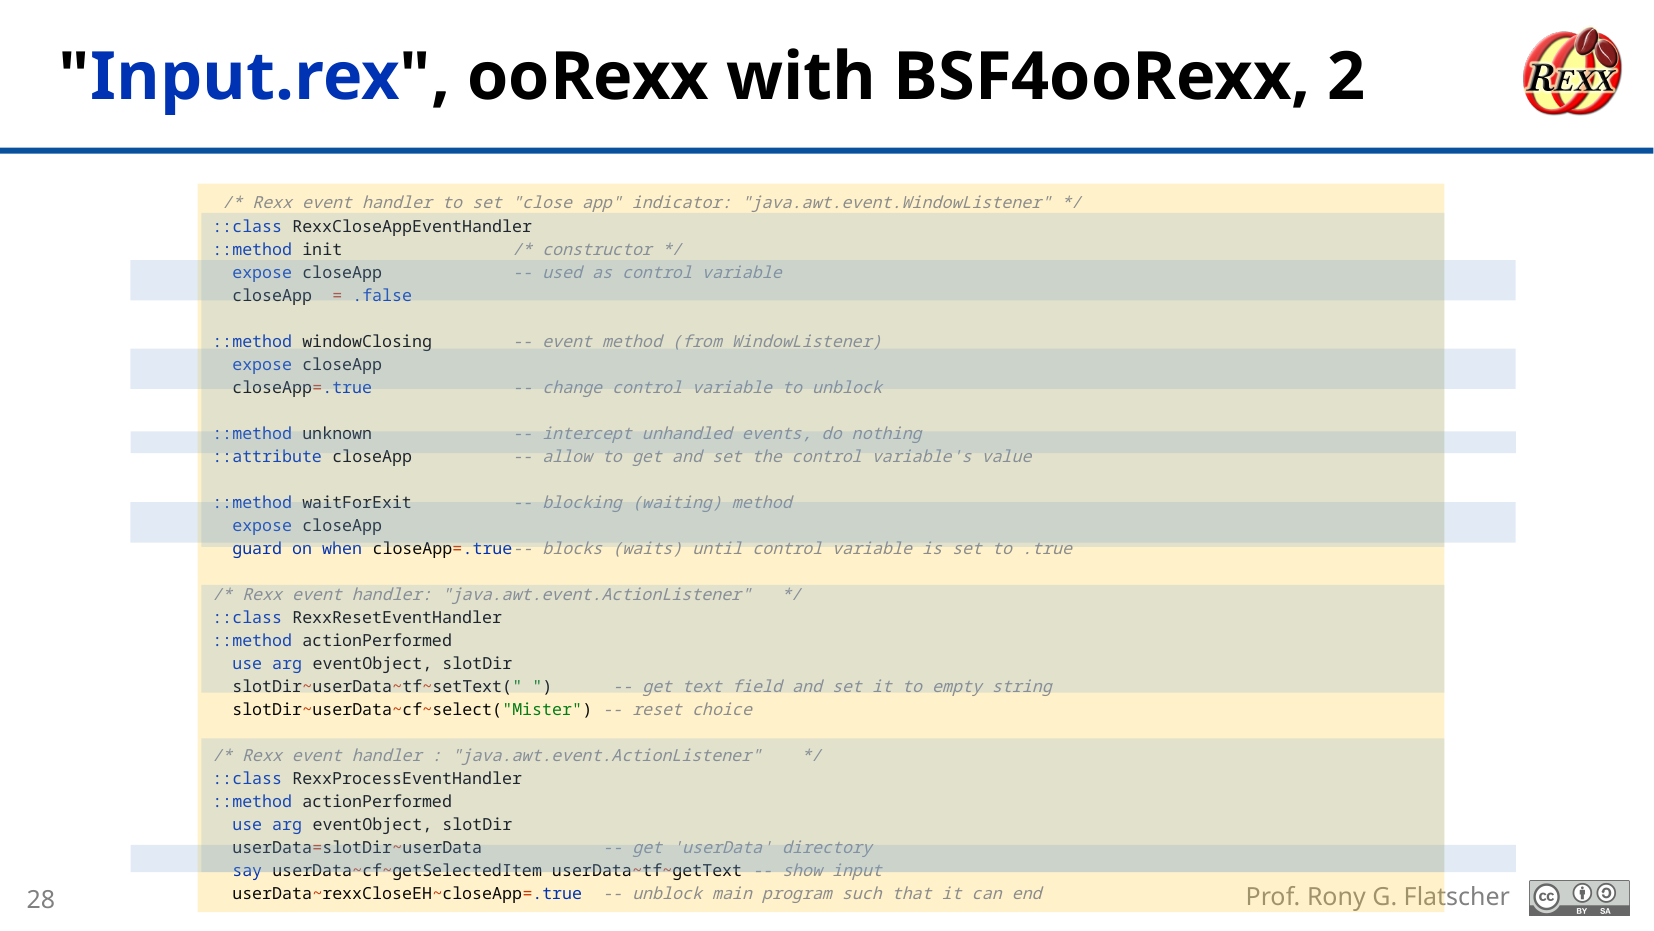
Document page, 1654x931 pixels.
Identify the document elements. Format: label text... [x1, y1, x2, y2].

text_box [201, 584, 1445, 693]
text_box /* Rexx event handler to set "close app" indicator: "java.awt.event.WindowListener" */ ::class RexxCloseAppEventHandler ::method init /* constructor */ expose closeApp -- used as control variable closeApp = .false ::method windowClosing -- event method (from WindowListener) expose closeApp closeApp=.true -- change control variable to unblock ::method unknown -- intercept unhandled events, do nothing ::attribute closeApp -- allow to get and set the control variable's value ::method waitForExit -- blocking (waiting) method expose closeApp guard on when closeApp=.true-- blocks (waits) until control variable is set to .true /* Rexx event handler: "java.awt.event.ActionListener" */ ::class RexxResetEventHandler ::method actionPerformed use arg eventObject, slotDir slotDir~userData~tf~setText(" ") -- get text field and set it to empty string slotDir~userData~cf~select("Mister") -- reset choice /* Rexx event handler : "java.awt.event.ActionListener" */ ::class RexxProcessEventHandler ::method actionPerformed use arg eventObject, slotDir userData=slotDir~userData -- get 'userData' directory say userData~cf~getSelectedItem userData~tf~getText -- show input userData~rexxCloseEH~closeApp=.true -- unblock main program such that it can end [197, 543, 1445, 844]
title "Input.rex", ooRexx with BSF4ooRexx, 2 [0, 0, 1654, 148]
text_box [130, 738, 1516, 873]
text_box /* Rexx event handler to set "close app" indicator: "java.awt.event.WindowListener" */ ::class RexxCloseAppEventHandler ::method init /* constructor */ expose closeApp -- used as control variable closeApp = .false ::method windowClosing -- event method (from WindowListener) expose closeApp closeApp=.true -- change control variable to unblock ::method unknown -- intercept unhandled events, do nothing ::attribute closeApp -- allow to get and set the control variable's value ::method waitForExit -- blocking (waiting) method expose closeApp guard on when closeApp=.true-- blocks (waits) until control variable is set to .true /* Rexx event handler: "java.awt.event.ActionListener" */ ::class RexxResetEventHandler ::method actionPerformed use arg eventObject, slotDir slotDir~userData~tf~setText(" ") -- get text field and set it to empty string slotDir~userData~cf~select("Mister") -- reset choice /* Rexx event handler : "java.awt.event.ActionListener" */ ::class RexxProcessEventHandler ::method actionPerformed use arg eventObject, slotDir userData=slotDir~userData -- get 'userData' directory say userData~cf~getSelectedItem userData~tf~getText -- show input userData~rexxCloseEH~closeApp=.true -- unblock main program such that it can end [197, 183, 1445, 260]
text_box [130, 212, 1516, 547]
